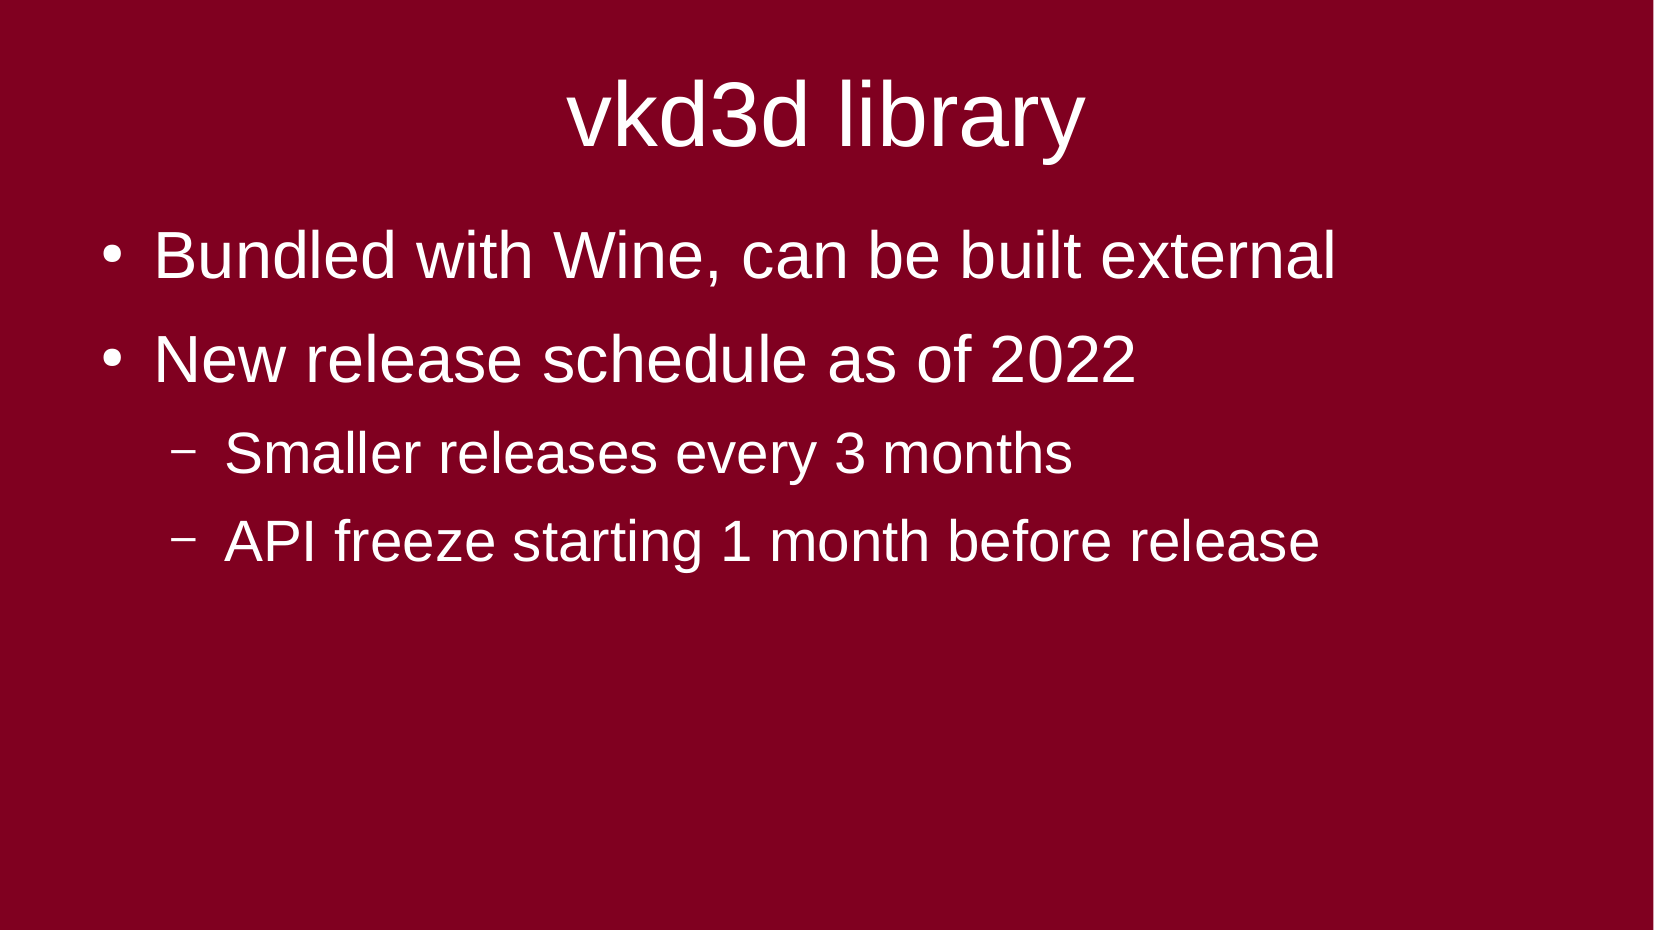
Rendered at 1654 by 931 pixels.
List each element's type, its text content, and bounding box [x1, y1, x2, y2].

list Bundled with Wine, can be built external New release schedule as of 2022 Smaller releases every 3 months API freeze starting 1 month before release [82, 217, 1571, 758]
title vkd3d library [82, 37, 1571, 193]
